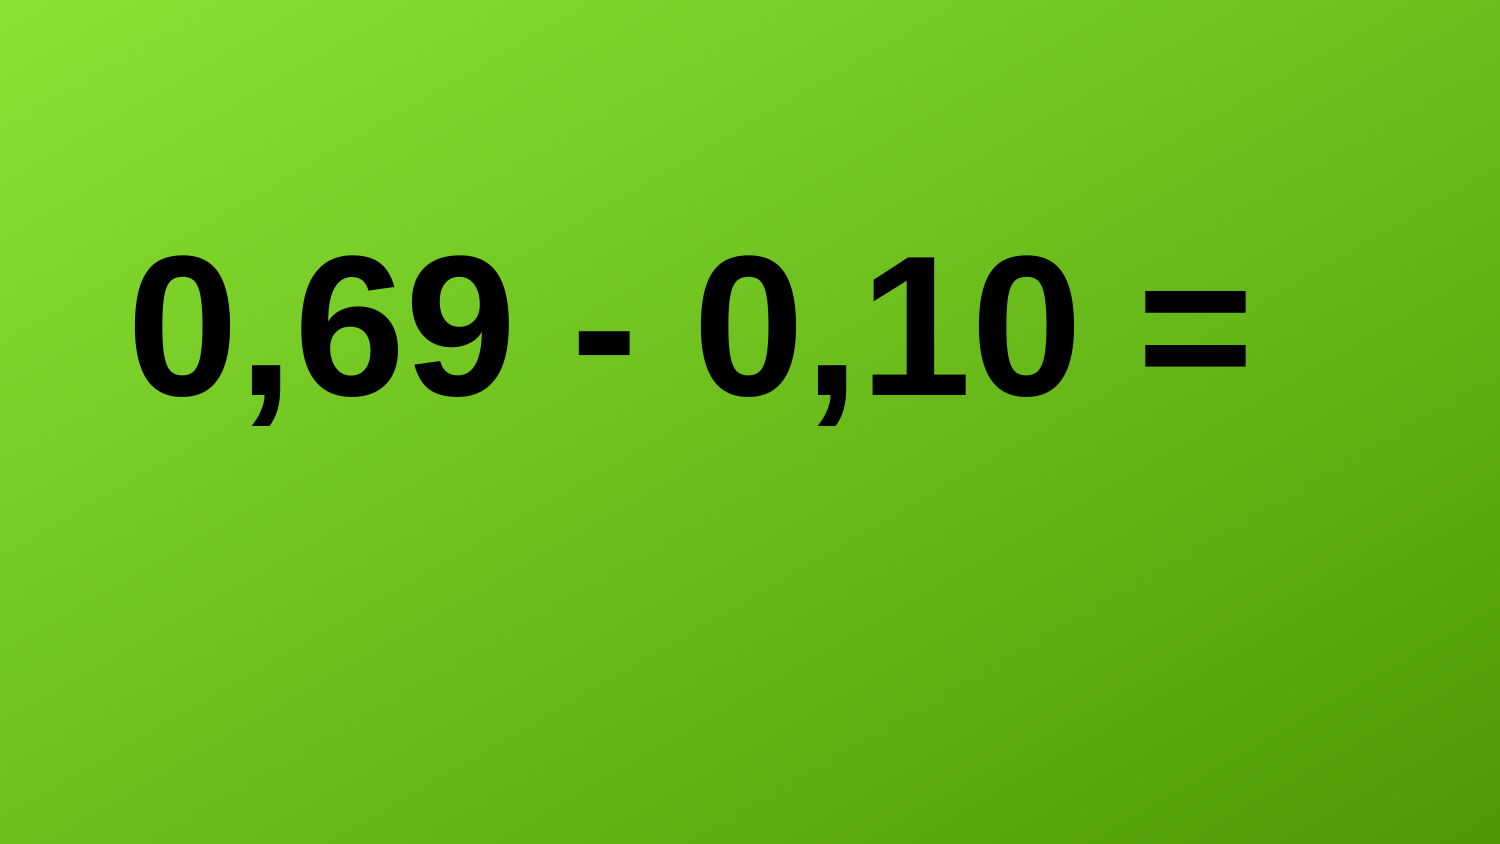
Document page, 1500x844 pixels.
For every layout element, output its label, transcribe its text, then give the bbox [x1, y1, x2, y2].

title 0,69 - 0,10 = [112, 259, 1388, 450]
